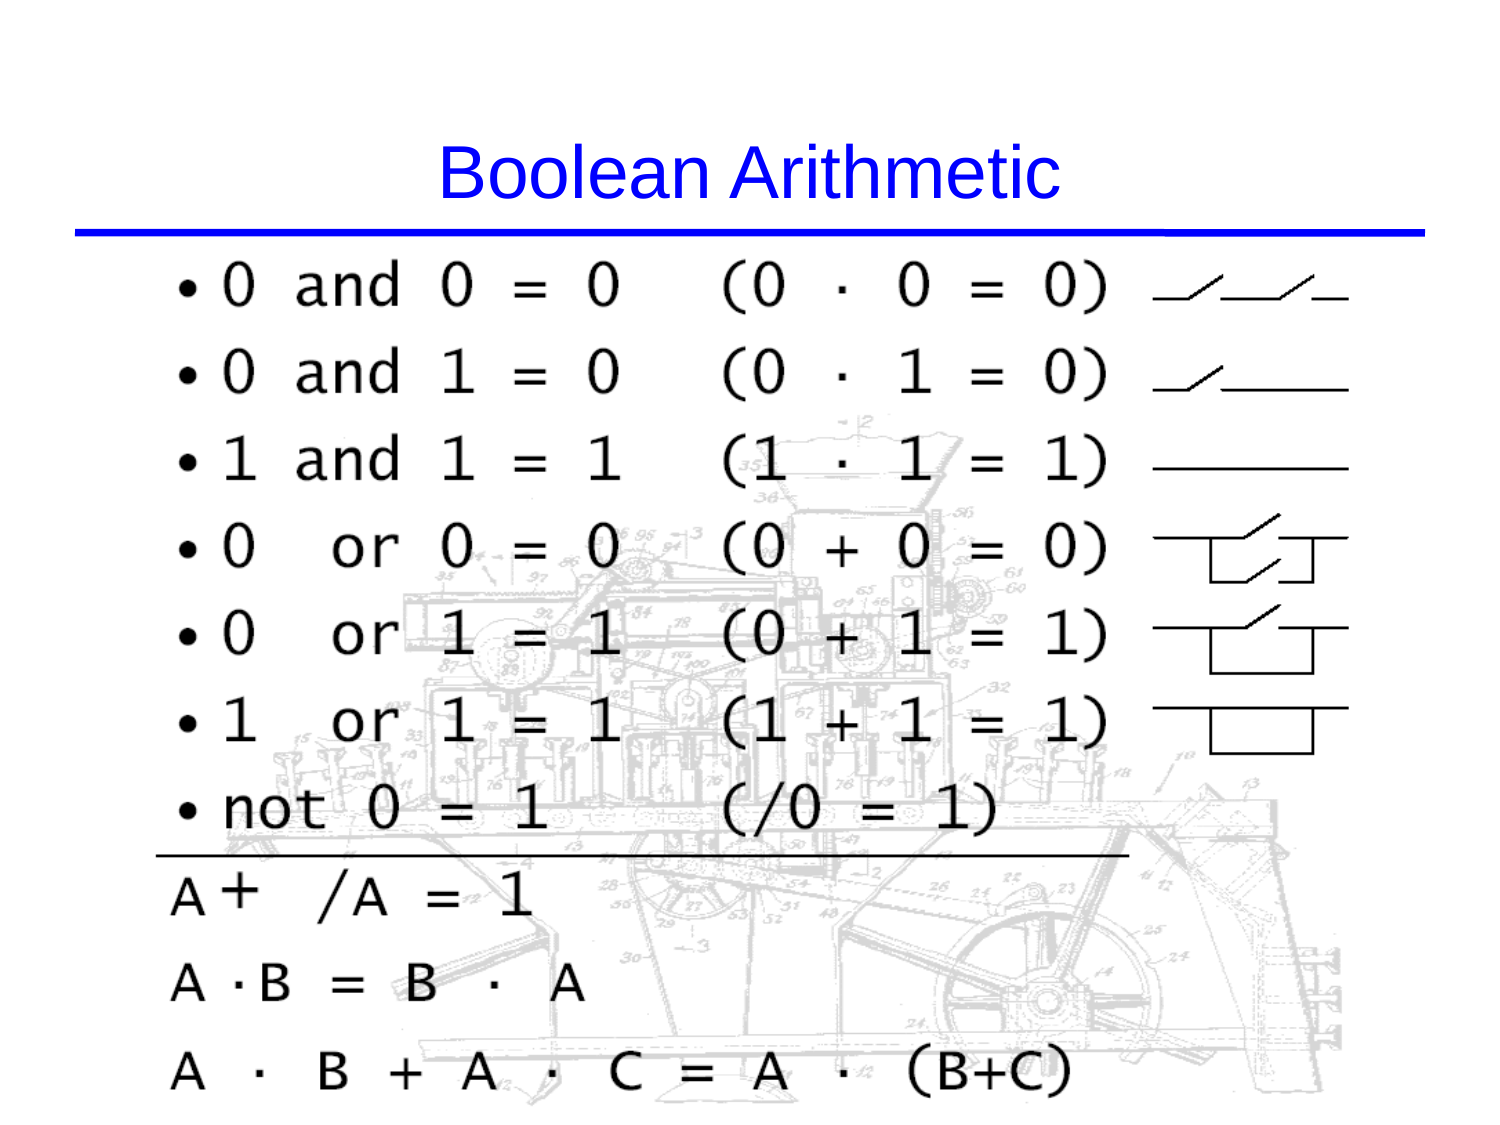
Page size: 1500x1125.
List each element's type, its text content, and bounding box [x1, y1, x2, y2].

title Boolean Arithmetic [112, 99, 1388, 238]
picture [134, 248, 1360, 1109]
